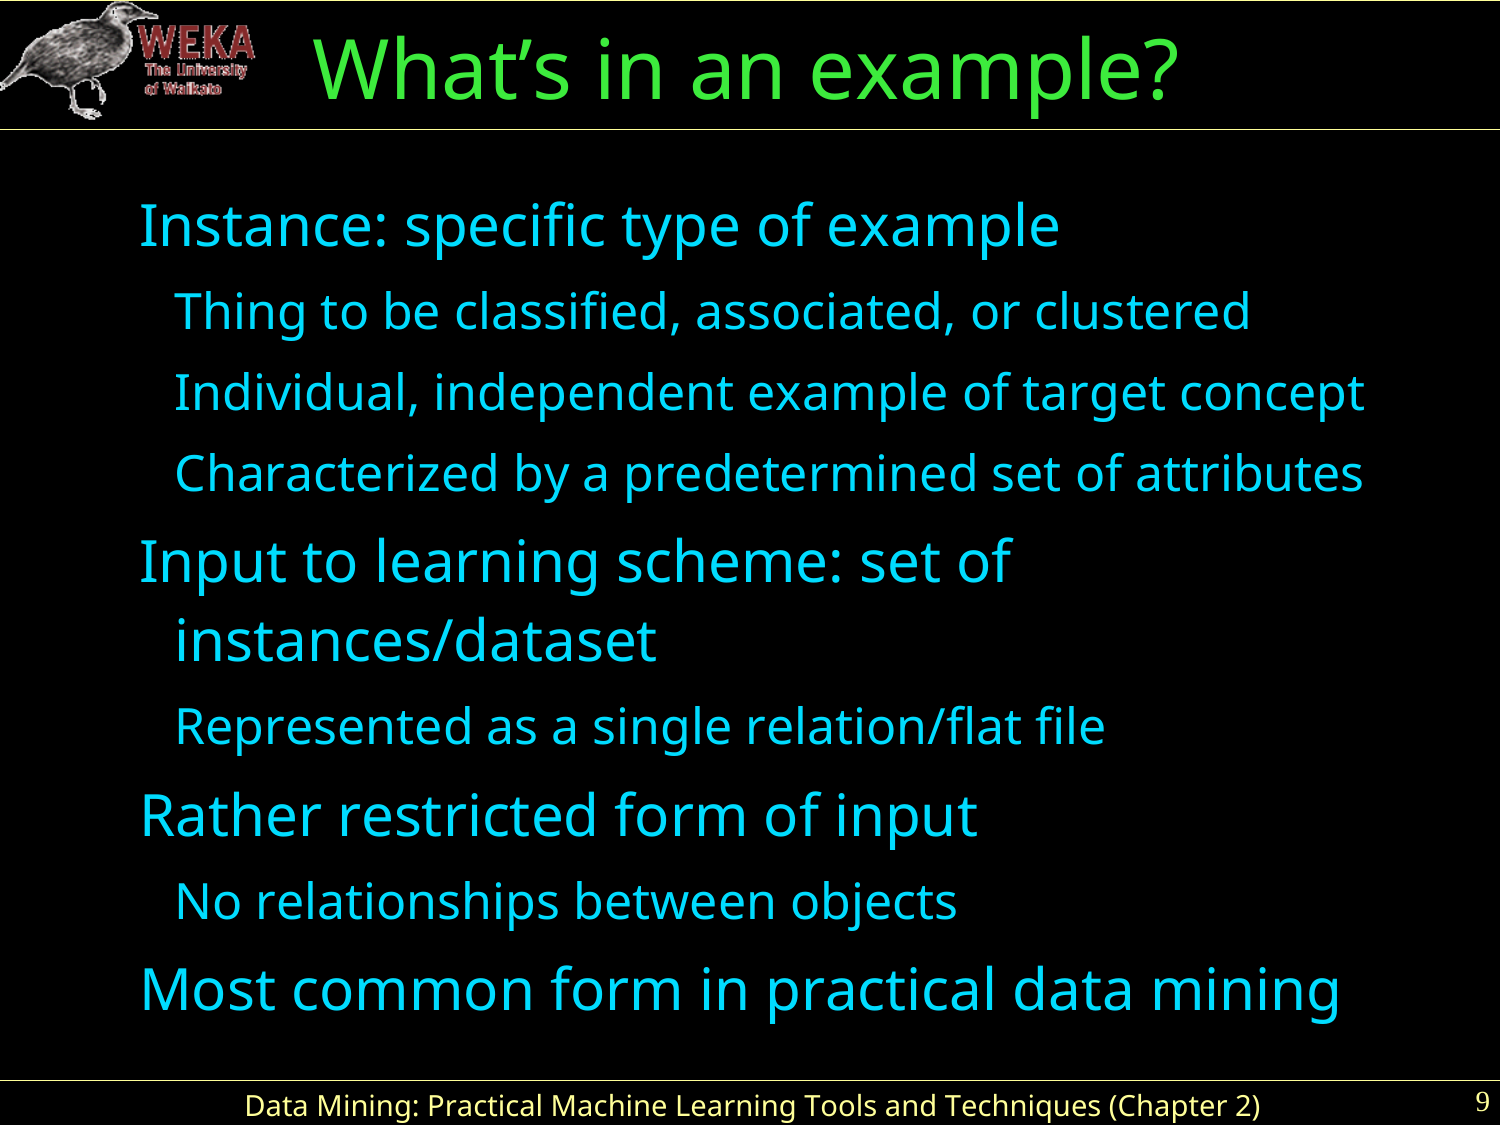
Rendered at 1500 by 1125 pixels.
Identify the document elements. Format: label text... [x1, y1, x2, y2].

picture [0, 1, 266, 129]
title What’s in an example? [297, 0, 1500, 148]
text_box Instance: specific type of example Thing to be classified, associated, or clustered Individual, independent example of target concept Characterized by a predetermined set of attributes Input to learning scheme: set of instances/dataset Represented as a single relation/flat file Rather restricted form of input No relationships between objects Most common form in practical data mining [88, 177, 1447, 917]
